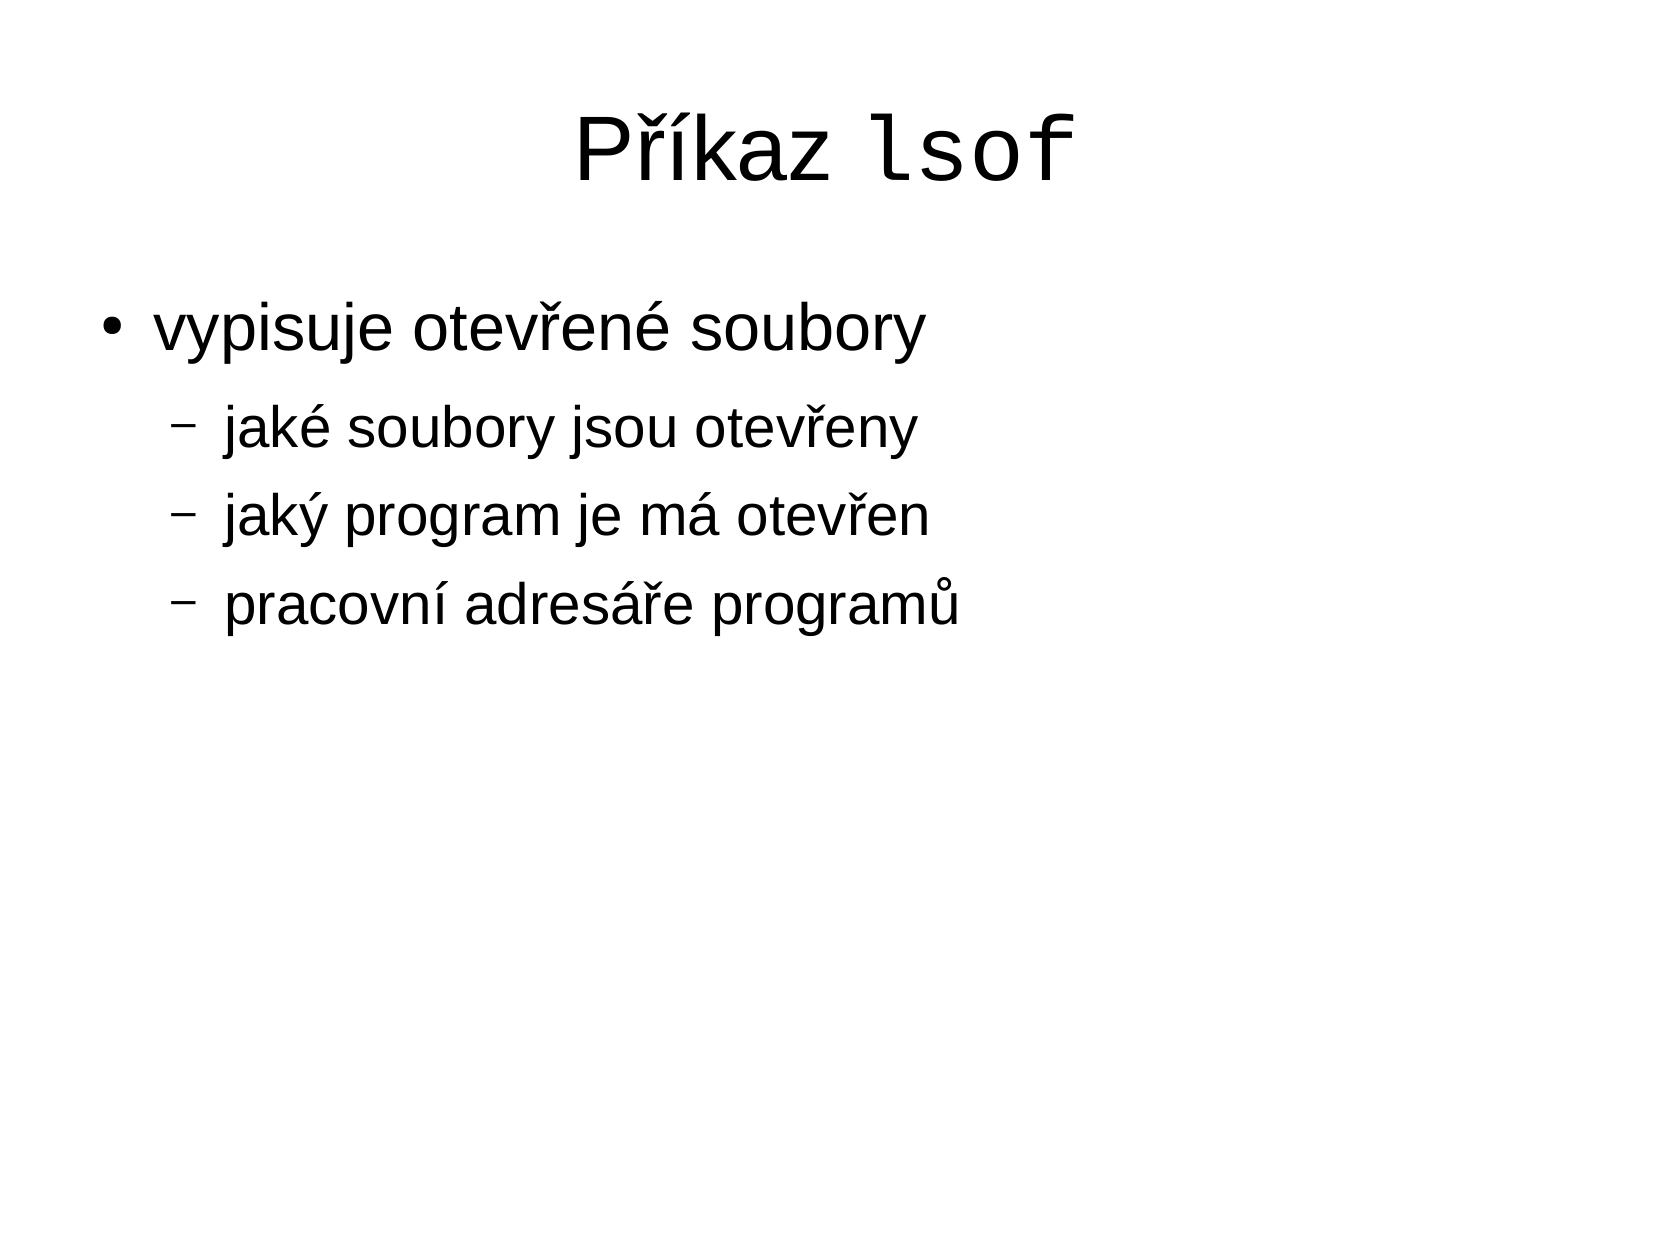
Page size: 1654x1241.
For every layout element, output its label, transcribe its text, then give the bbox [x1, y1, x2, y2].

title Příkaz lsof [82, 56, 1571, 250]
list vypisuje otevřené soubory jaké soubory jsou otevřeny jaký program je má otevřen pracovní adresáře programů [82, 290, 1571, 1094]
